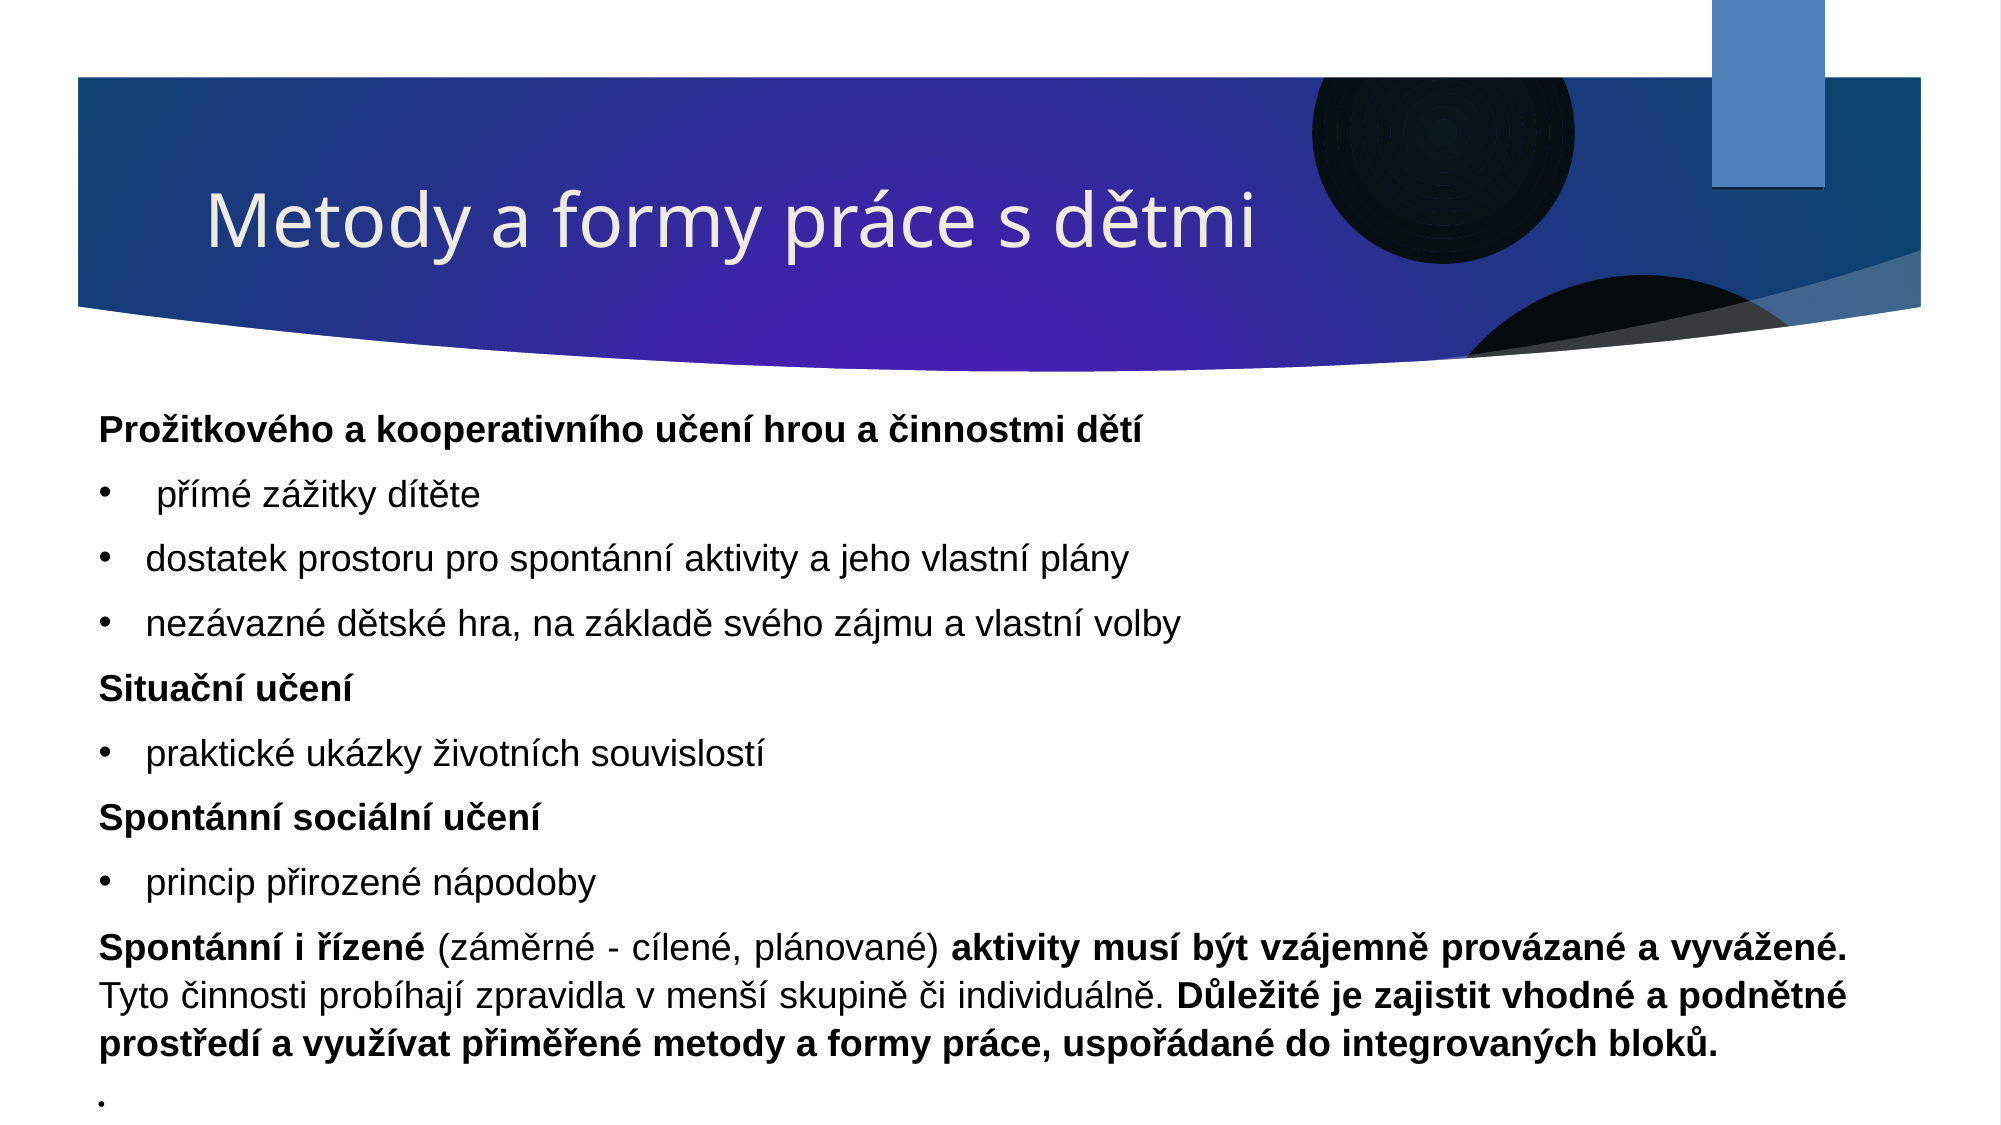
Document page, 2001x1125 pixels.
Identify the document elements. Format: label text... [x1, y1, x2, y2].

title Metody a formy práce s dětmi [189, 159, 1627, 276]
text_box Prožitkového a kooperativního učení hrou a činnostmi dětí přímé zážitky dítěte dostatek prostoru pro spontánní aktivity a jeho vlastní plány nezávazné dětské hra, na základě svého zájmu a vlastní volby Situační učení praktické ukázky životních souvislostí Spontánní sociální učení princip přirozené nápodoby Spontánní i řízené (záměrné - cílené, plánované) aktivity musí být vzájemně provázané a vyvážené. Tyto činnosti probíhají zpravidla v menší skupině či individuálně. Důležité je zajistit vhodné a podnětné prostředí a využívat přiměřené metody a formy práce, uspořádané do integrovaných bloků. [83, 394, 1917, 1125]
